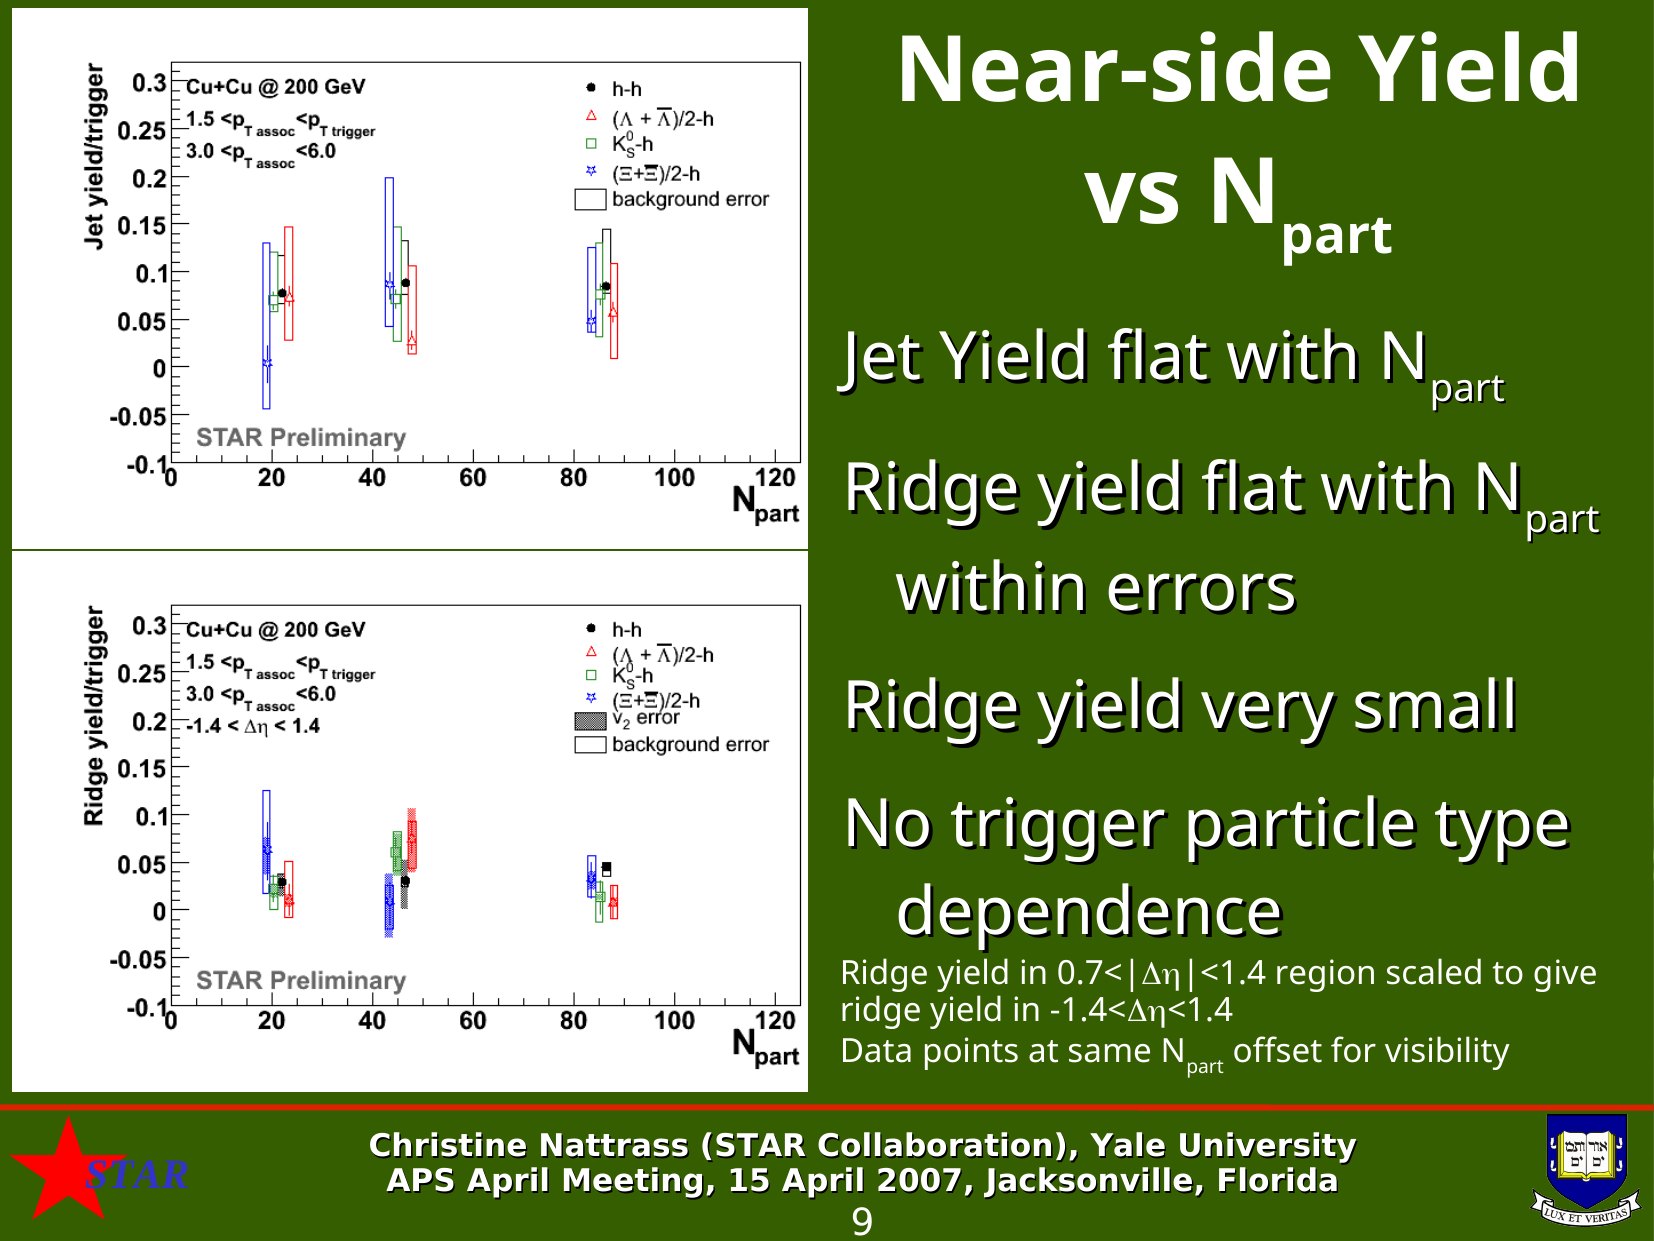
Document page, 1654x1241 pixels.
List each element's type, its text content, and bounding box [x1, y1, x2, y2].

text_box Ridge yield in 0.7<||<1.4 region scaled to give ridge yield in -1.4<<1.4 Data points at same Npart offset for visibility [825, 947, 1651, 1111]
picture [12, 8, 808, 549]
list Jet Yield flat with Npart Ridge yield flat with Npart within errors Ridge yield very small No trigger particle type dependence [825, 308, 1654, 895]
title Near-side Yield vs Npart [825, 11, 1654, 257]
picture [12, 551, 808, 1092]
picture [1529, 1114, 1643, 1227]
